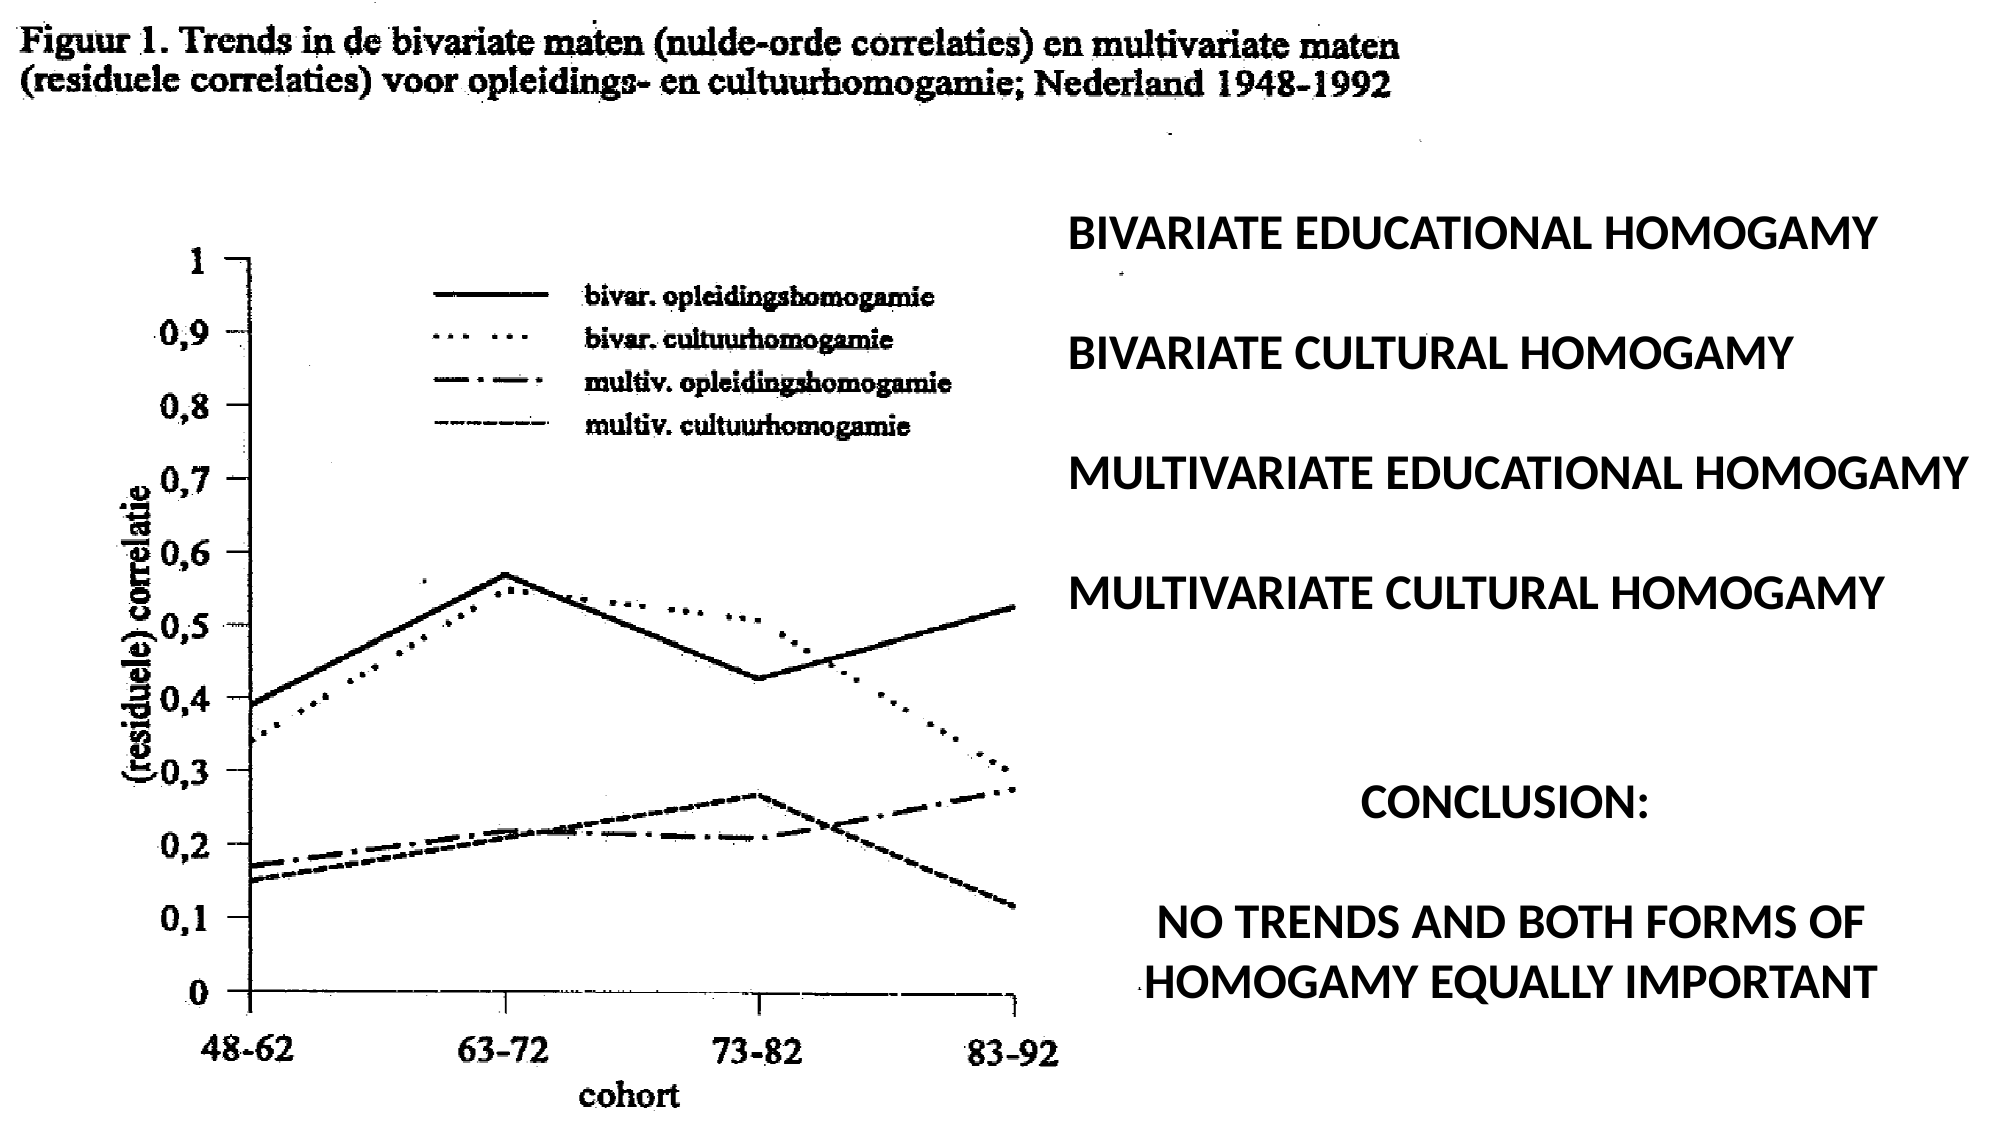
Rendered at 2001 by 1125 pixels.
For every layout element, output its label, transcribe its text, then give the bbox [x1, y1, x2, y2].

picture [0, 0, 1502, 1125]
text_box CONCLUSION: NO TRENDS AND BOTH FORMS OF HOMOGAMY EQUALLY IMPORTANT [1095, 760, 1928, 1018]
text_box BIVARIATE EDUCATIONAL HOMOGAMY BIVARIATE CULTURAL HOMOGAMY MULTIVARIATE EDUCATIONAL HOMOGAMY MULTIVARIATE CULTURAL HOMOGAMY [1053, 191, 2000, 632]
